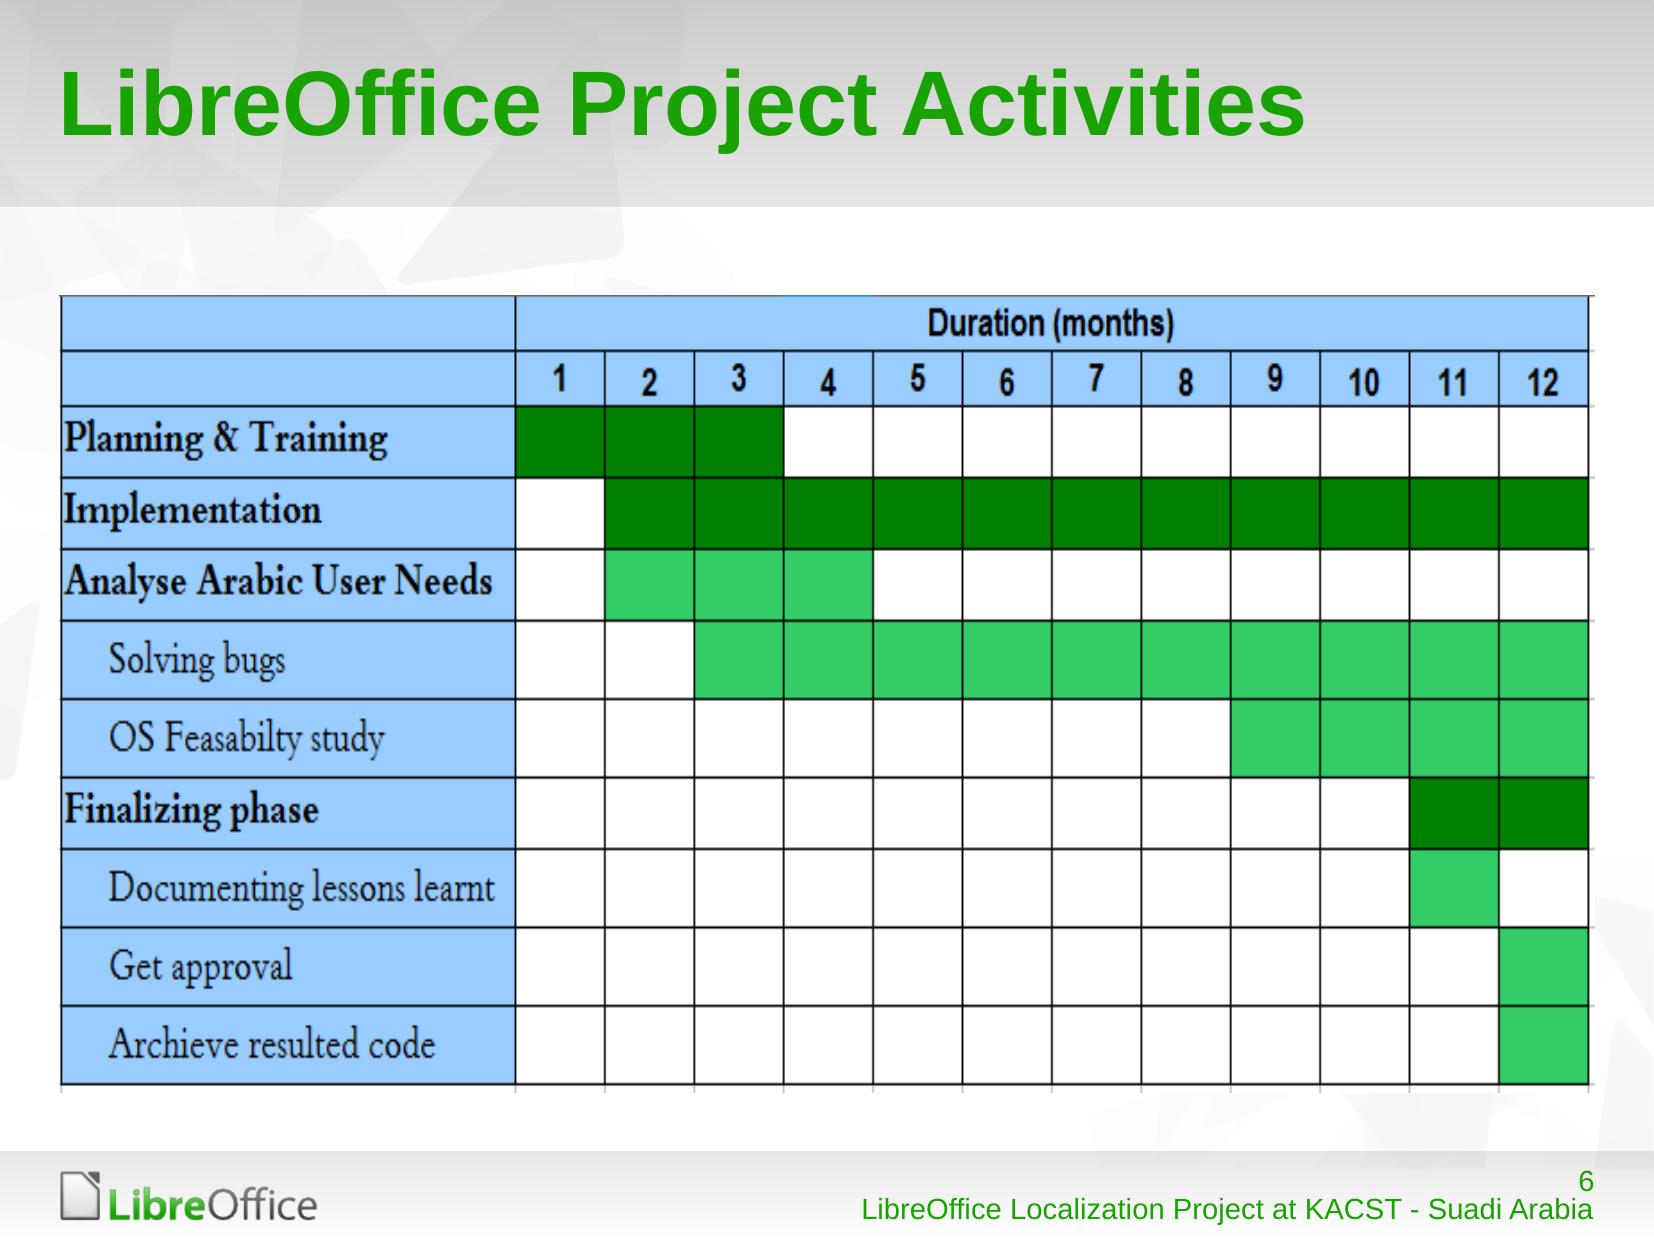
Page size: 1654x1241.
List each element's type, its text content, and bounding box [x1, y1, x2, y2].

picture [0, 0, 1654, 1169]
picture [41, 1152, 337, 1240]
title LibreOffice Project Activities [59, 29, 1595, 178]
